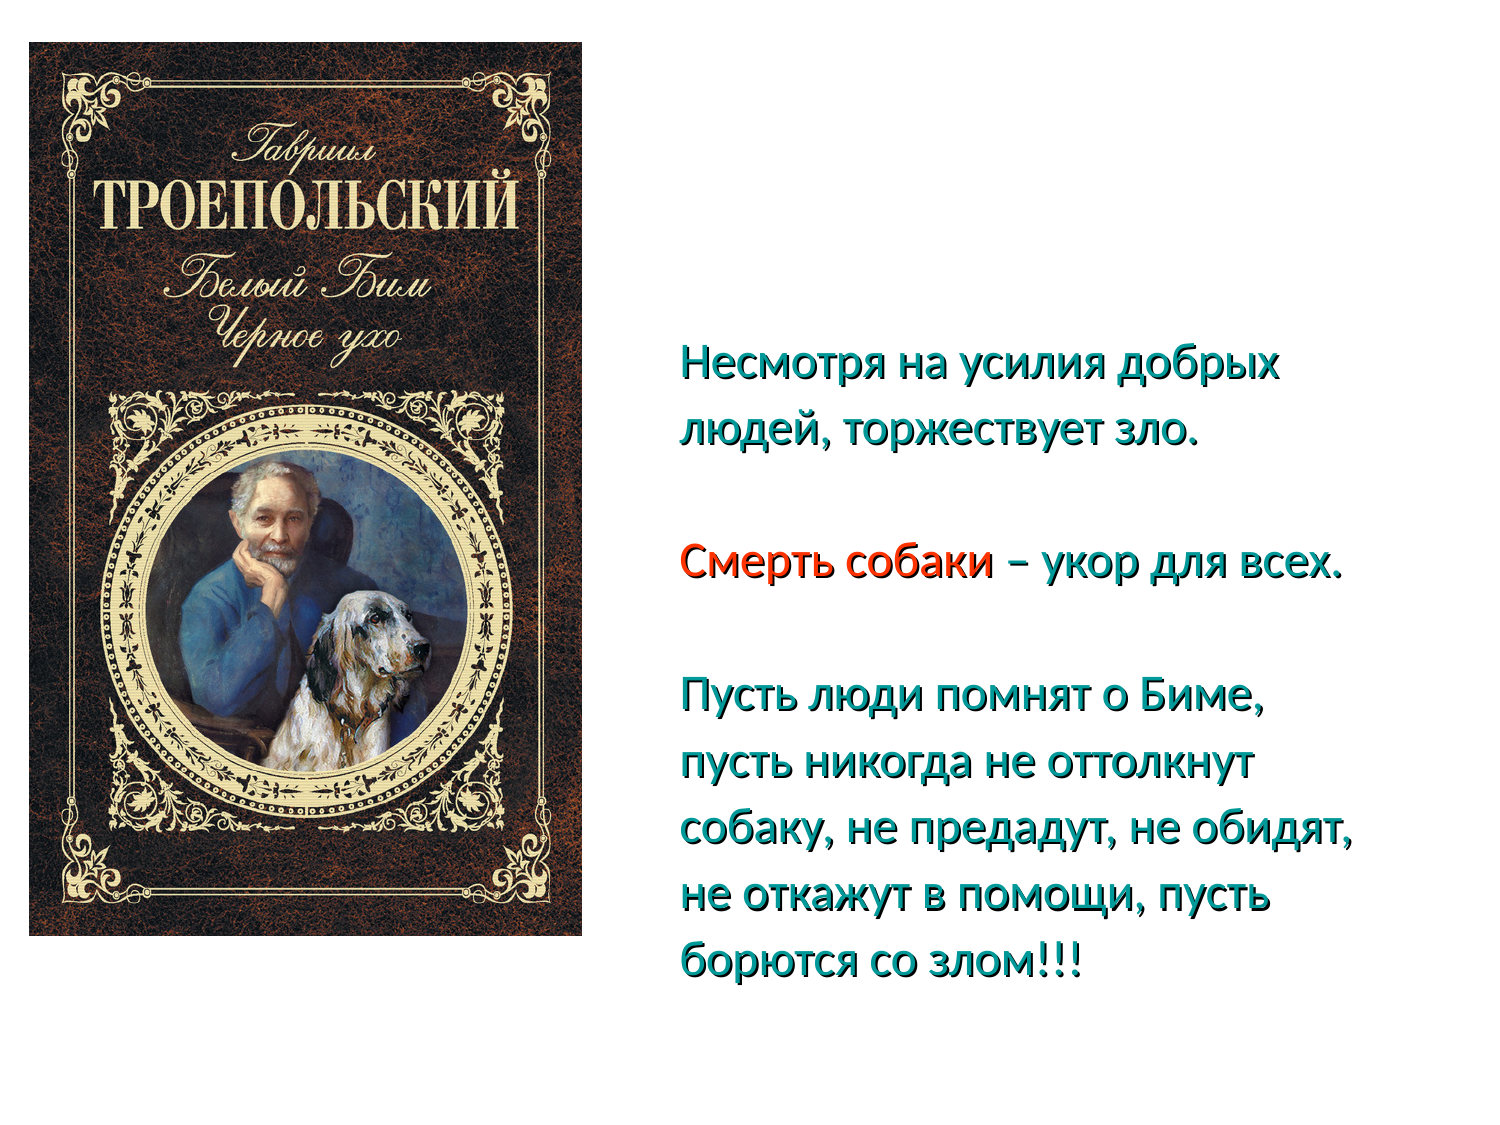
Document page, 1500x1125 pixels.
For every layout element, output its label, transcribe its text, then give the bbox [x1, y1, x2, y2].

picture [29, 42, 582, 936]
list Несмотря на усилия добрых людей, торжествует зло. Смерть собаки – укор для всех. Пусть люди помнят о Биме, пусть никогда не оттолкнут собаку, не предадут, не обидят, не откажут в помощи, пусть борются со злом!!! [608, 326, 1442, 1095]
